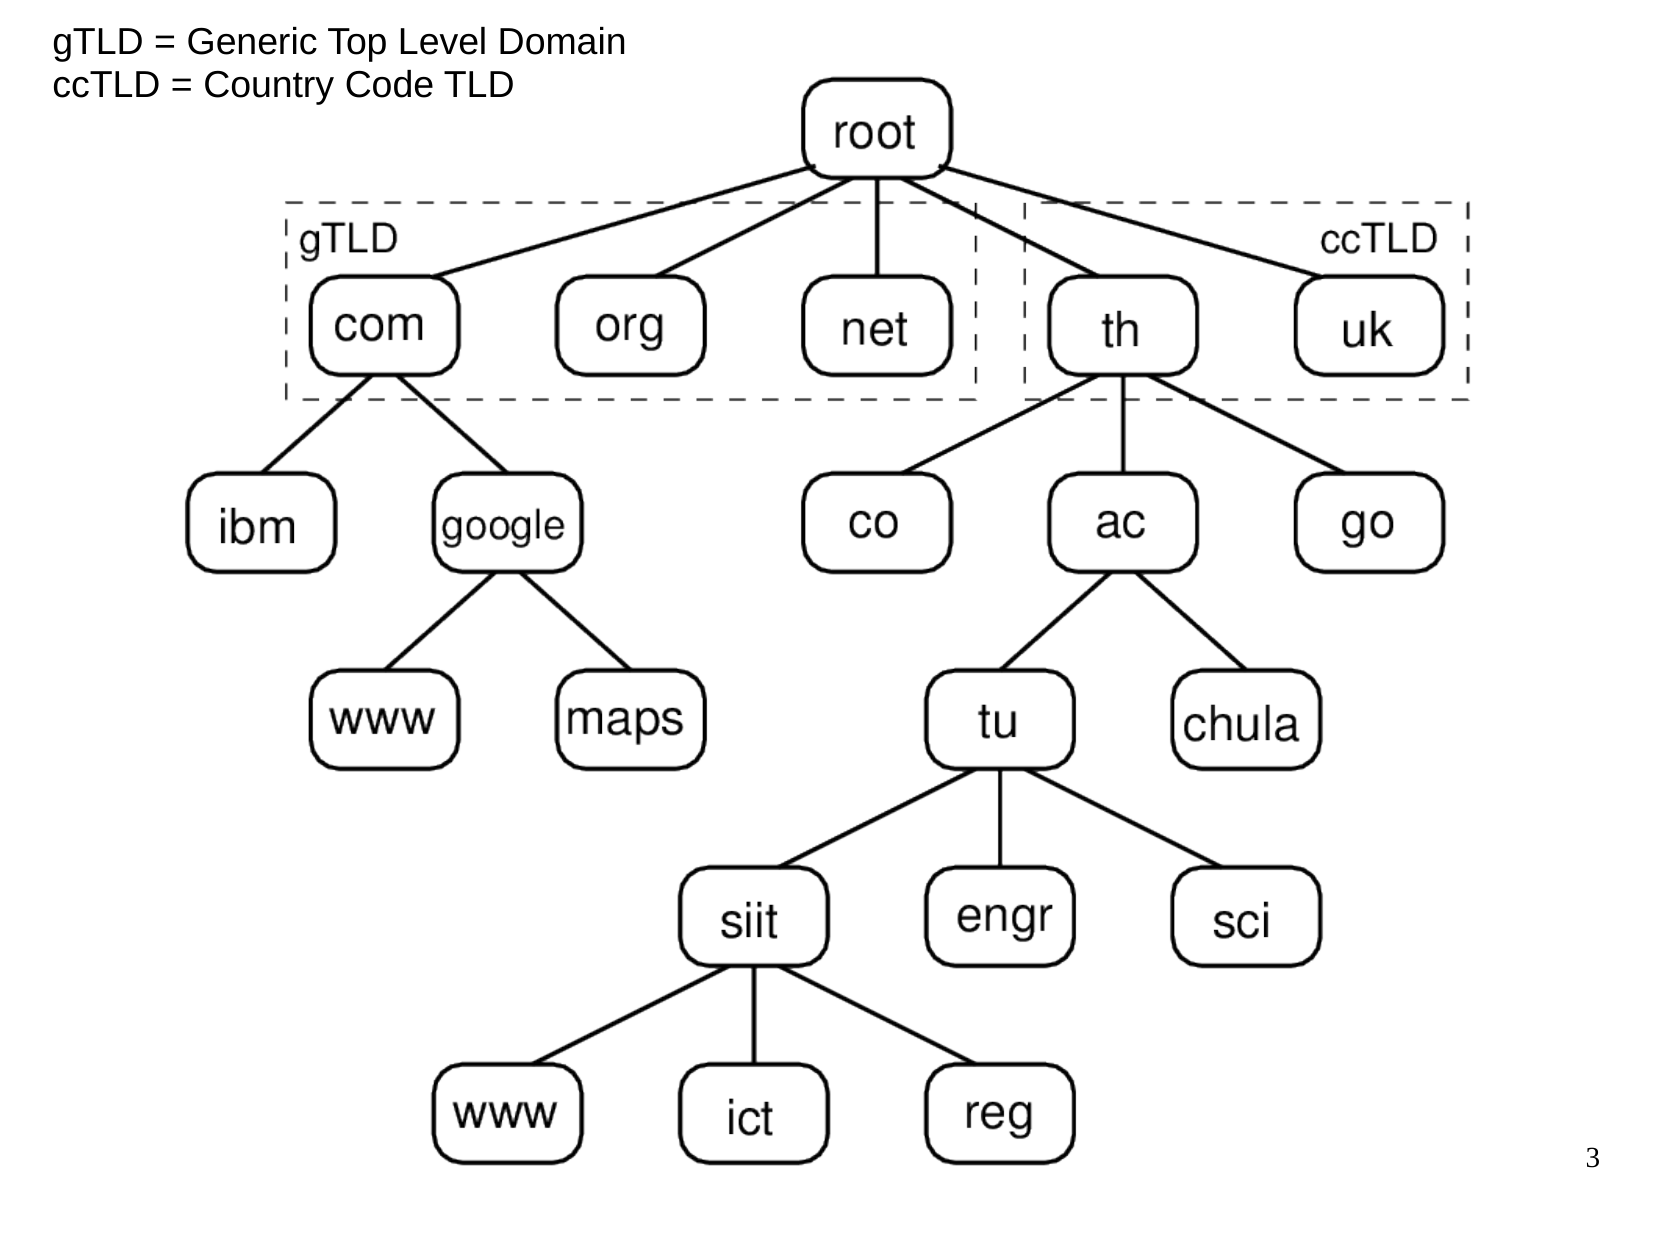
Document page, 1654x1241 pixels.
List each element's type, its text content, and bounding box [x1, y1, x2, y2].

picture [182, 70, 1472, 1169]
text_box gTLD = Generic Top Level Domain ccTLD = Country Code TLD [37, 13, 642, 113]
